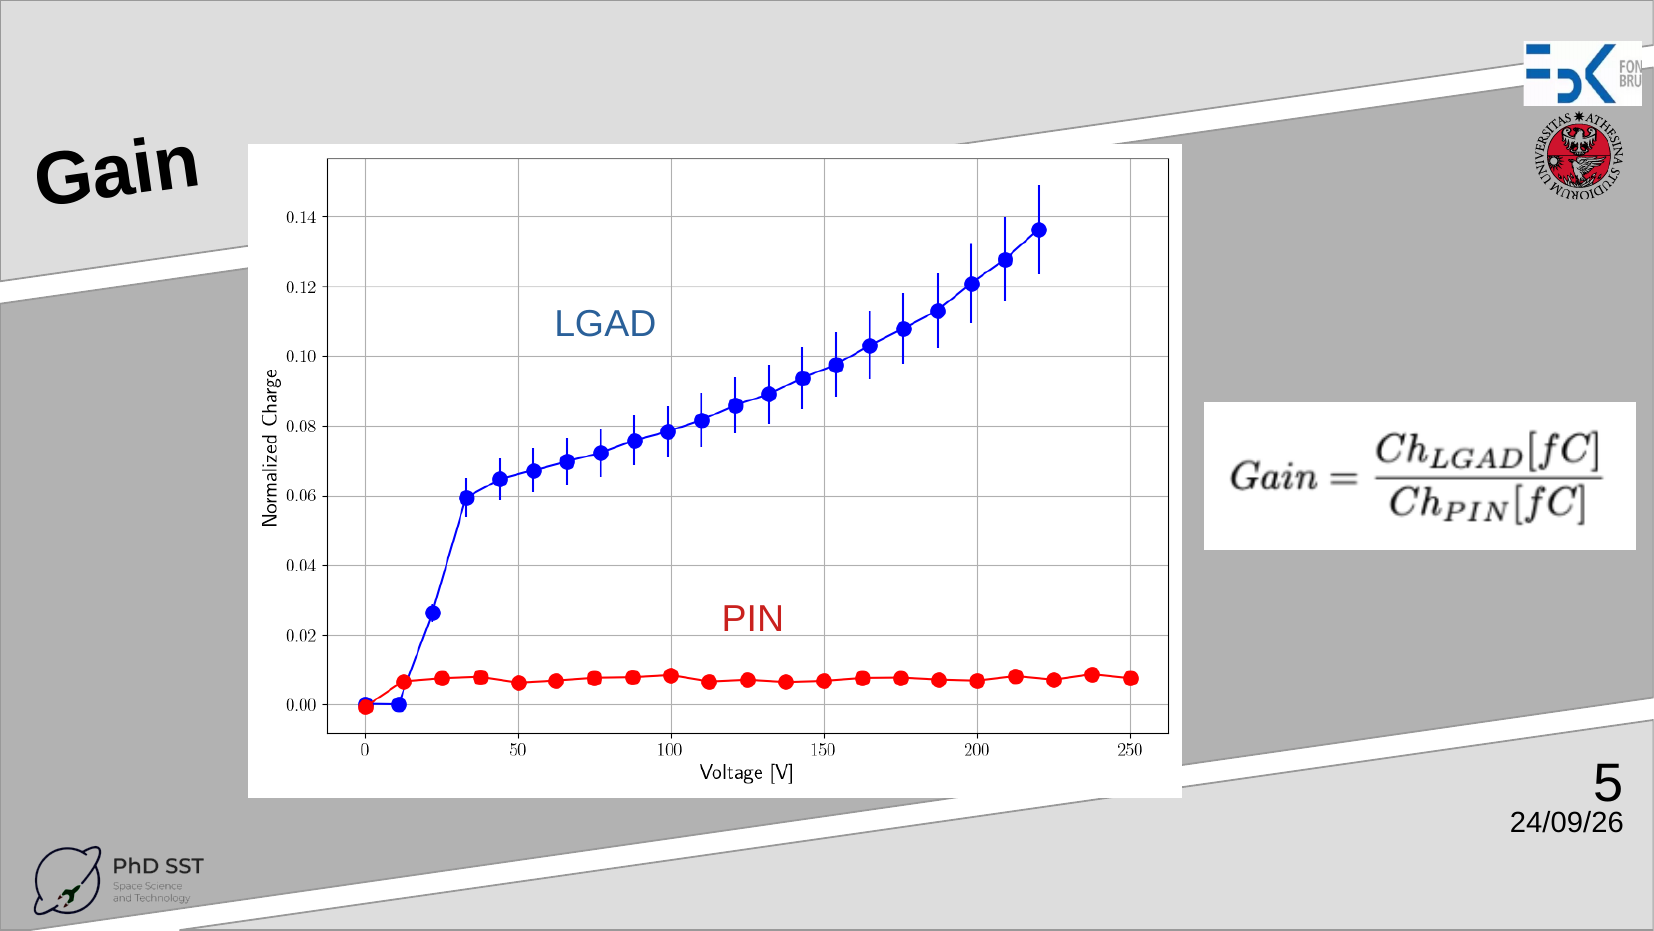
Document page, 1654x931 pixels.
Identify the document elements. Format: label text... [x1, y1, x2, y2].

title Gain [23, 14, 675, 260]
picture [248, 144, 1182, 798]
picture [1523, 41, 1642, 106]
picture [1204, 402, 1636, 550]
text_box PIN [679, 590, 827, 650]
text_box LGAD [531, 295, 680, 355]
picture [29, 840, 207, 916]
picture [1535, 111, 1625, 200]
